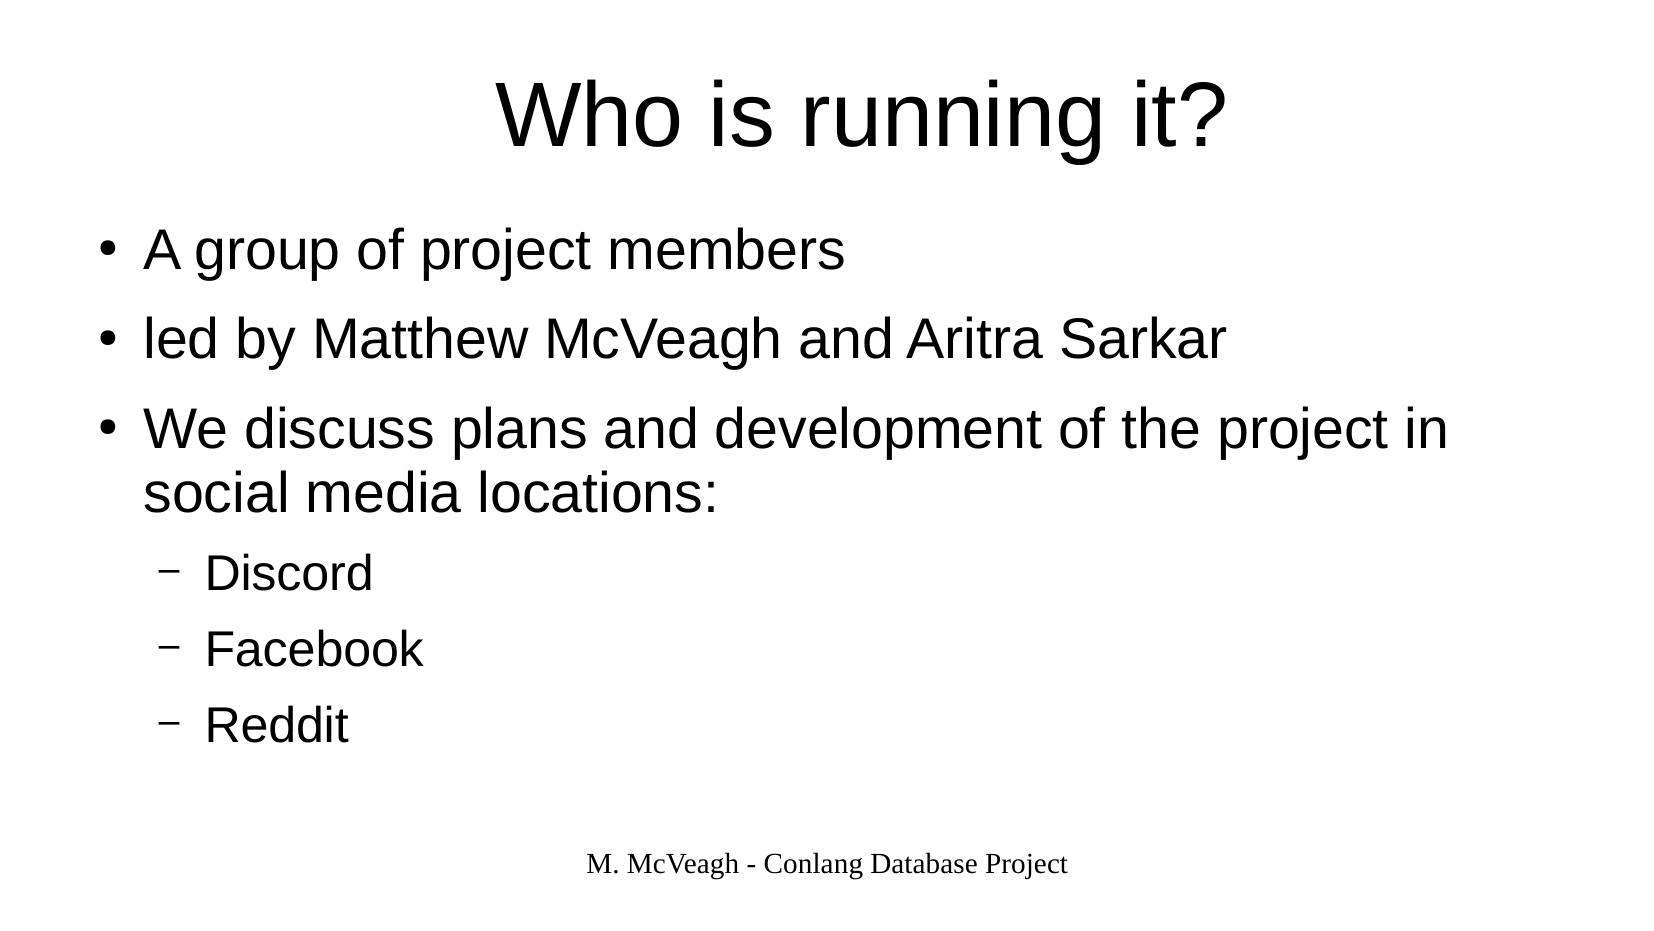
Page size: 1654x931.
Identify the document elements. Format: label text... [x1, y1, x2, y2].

list A group of project members led by Matthew McVeagh and Aritra Sarkar We discuss plans and development of the project in social media locations: Discord Facebook Reddit [82, 217, 1571, 758]
title Who is running it? [82, 37, 1571, 193]
